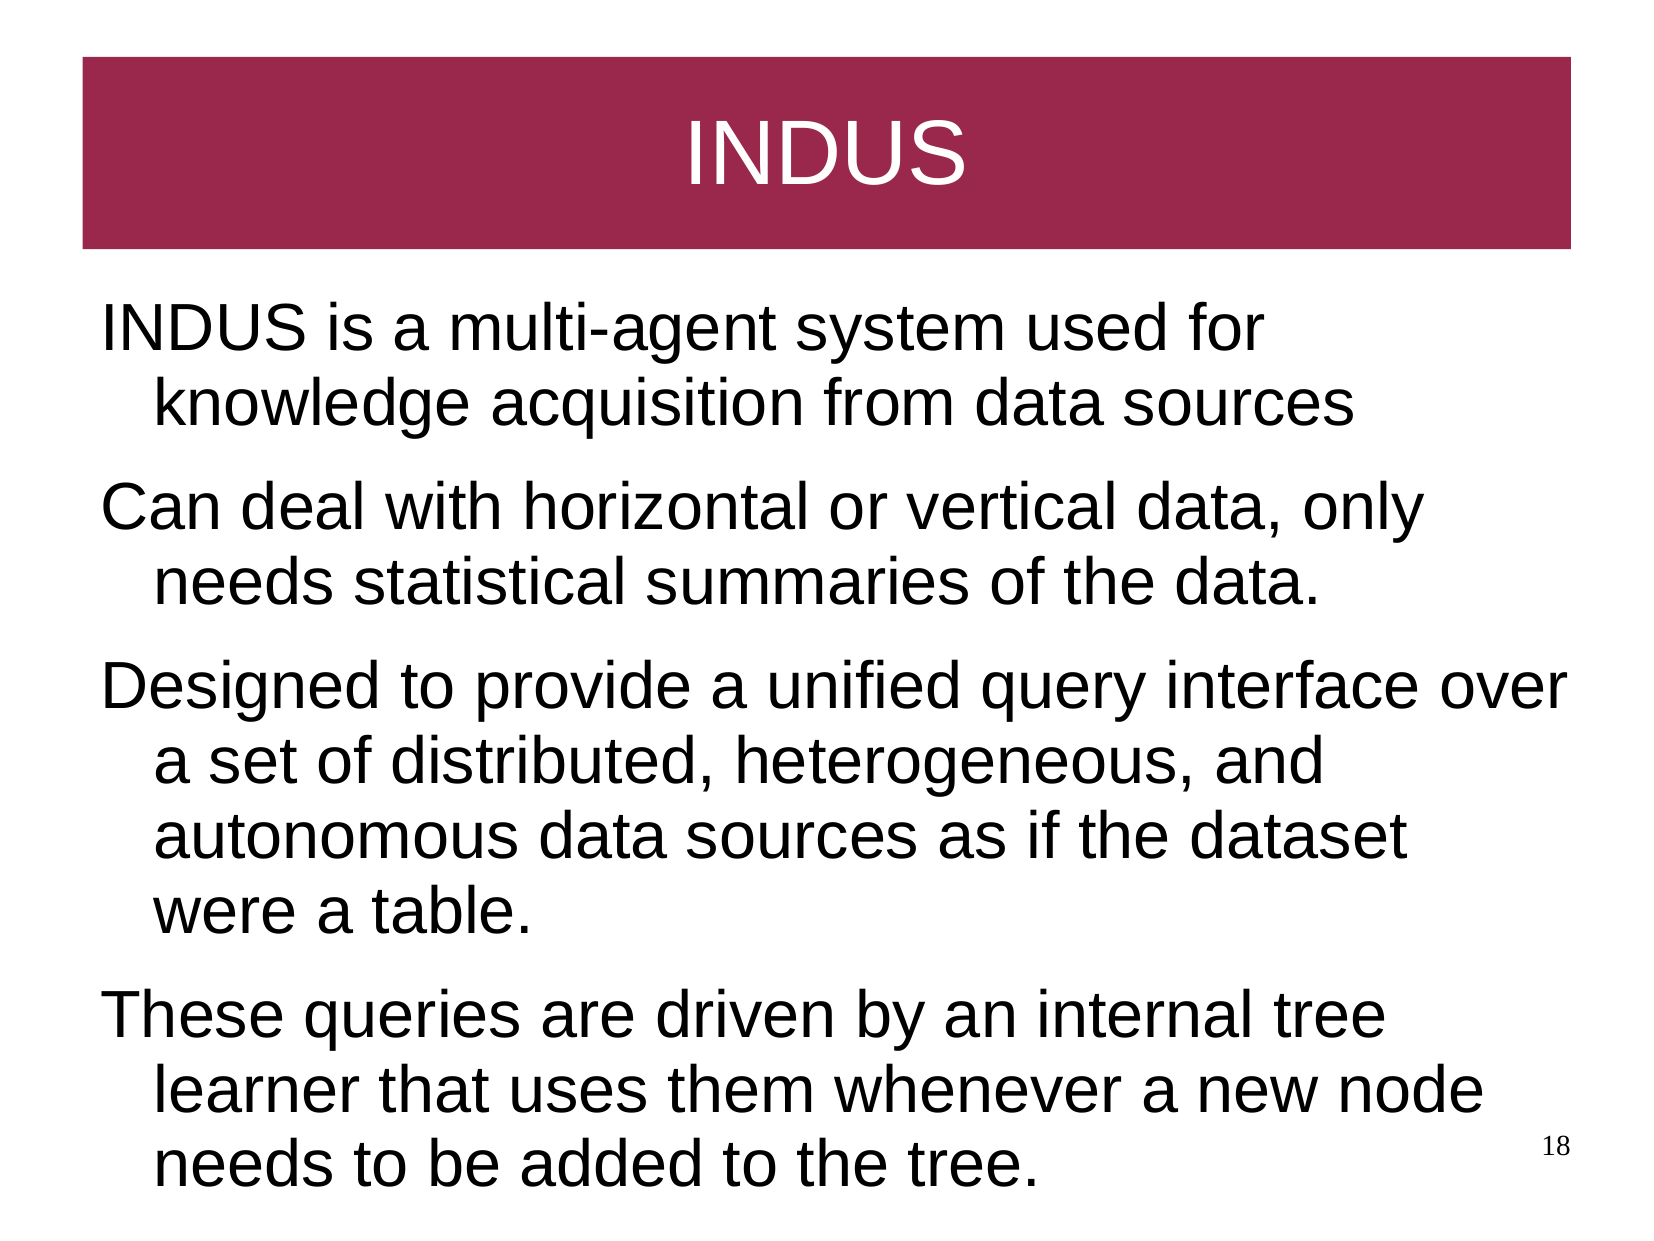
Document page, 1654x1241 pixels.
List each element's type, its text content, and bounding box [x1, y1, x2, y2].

title INDUS [82, 56, 1571, 250]
list INDUS is a multi-agent system used for knowledge acquisition from data sources Can deal with horizontal or vertical data, only needs statistical summaries of the data. Designed to provide a unified query interface over a set of distributed, heterogeneous, and autonomous data sources as if the dataset were a table. These queries are driven by an internal tree learner that uses them whenever a new node needs to be added to the tree. [82, 290, 1571, 1202]
